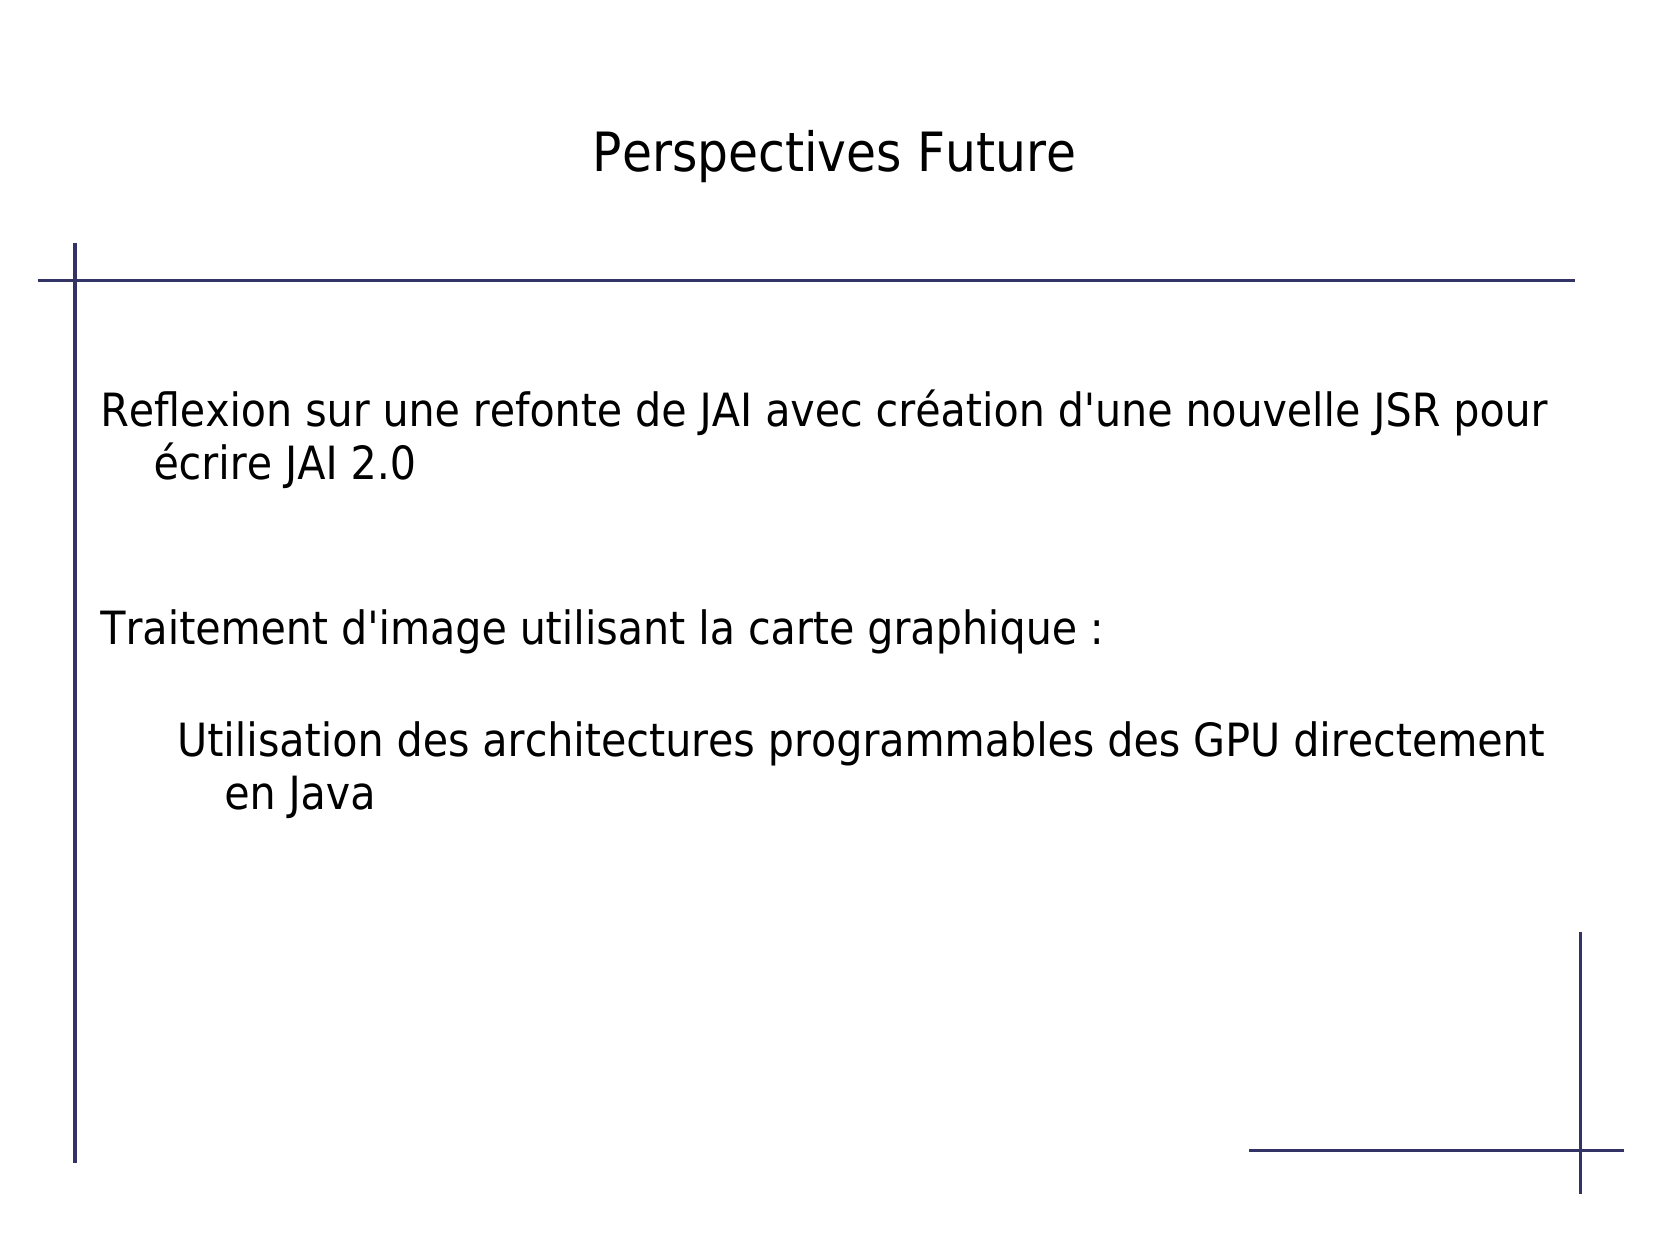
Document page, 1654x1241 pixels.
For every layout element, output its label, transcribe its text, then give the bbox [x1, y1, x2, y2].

list Reflexion sur une refonte de JAI avec création d'une nouvelle JSR pour écrire JAI 2.0 Traitement d'image utilisant la carte graphique : Utilisation des architectures programmables des GPU directement en Java [82, 383, 1571, 1094]
title Perspectives Future [112, 49, 1558, 257]
